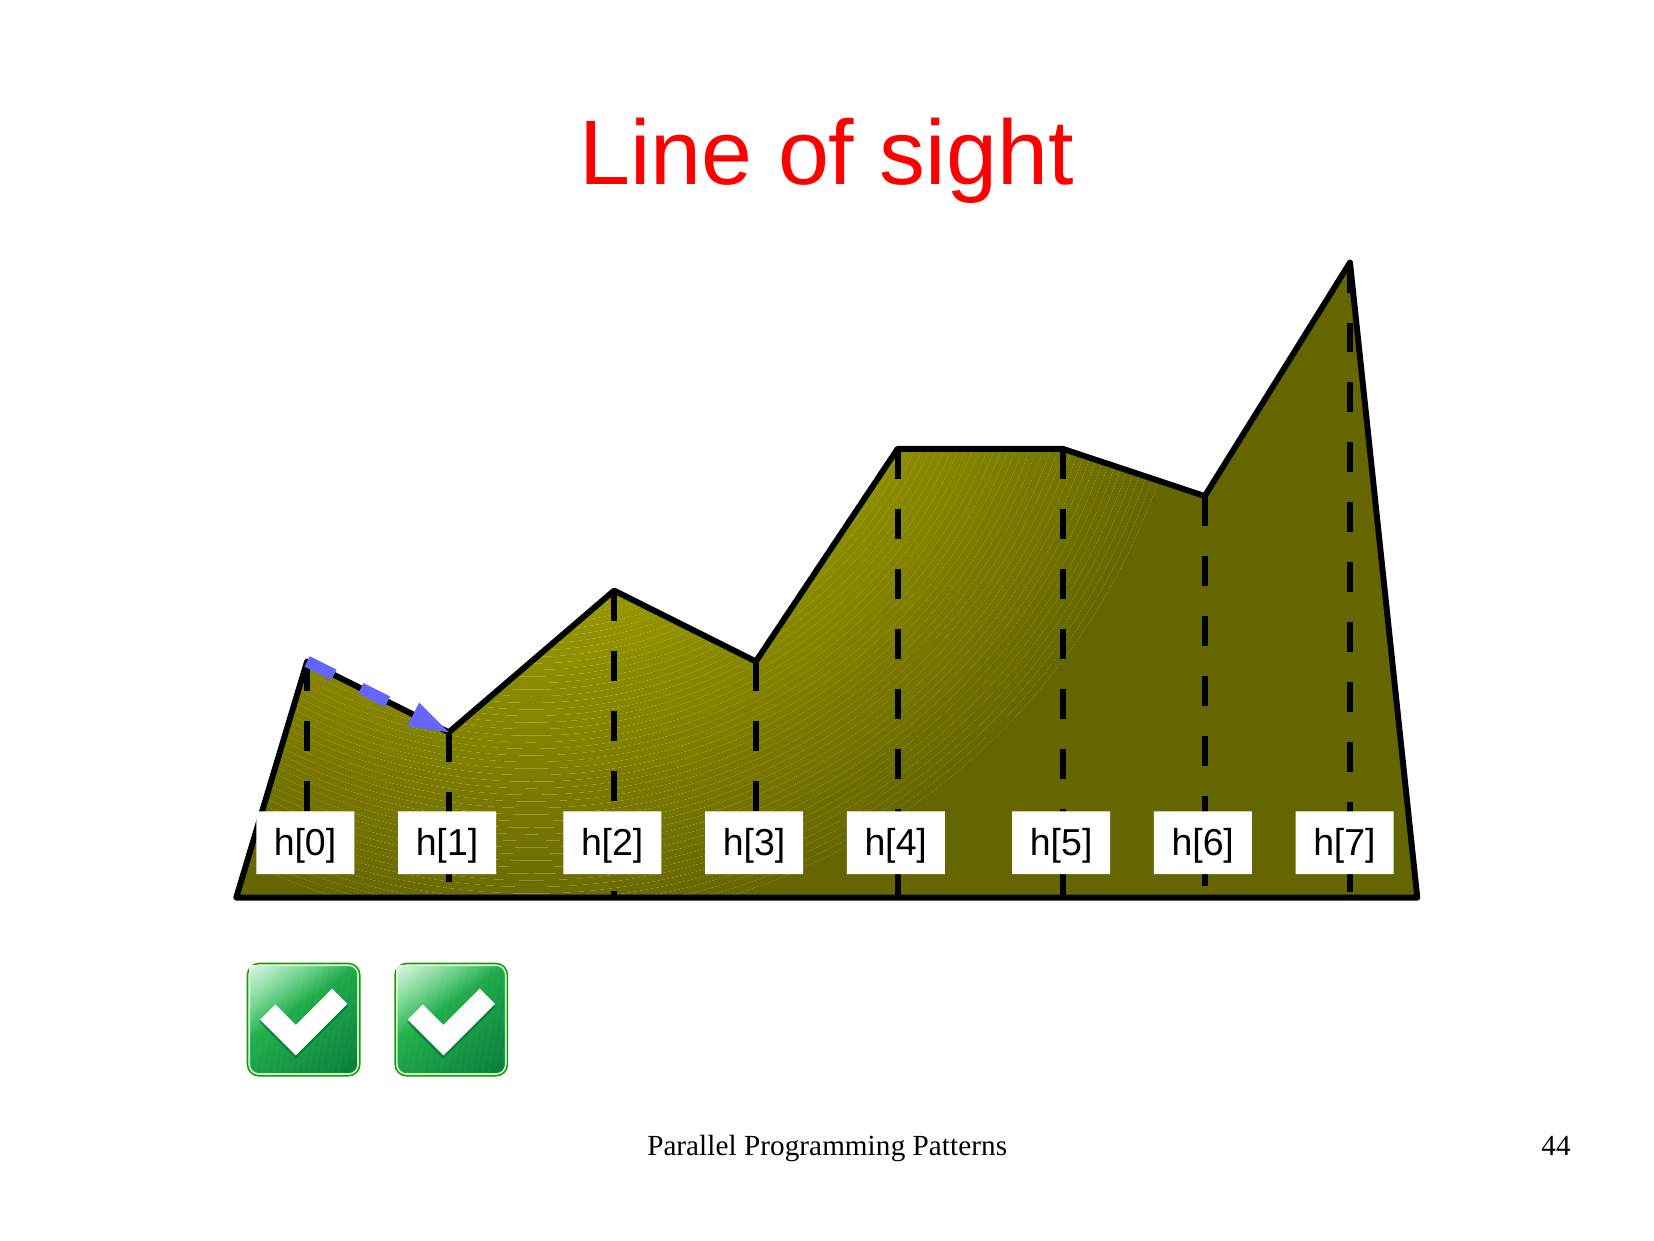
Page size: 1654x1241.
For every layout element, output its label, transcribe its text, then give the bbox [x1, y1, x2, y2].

text_box h[6] [1153, 811, 1252, 875]
text_box h[7] [1295, 811, 1394, 875]
text_box h[2] [563, 811, 662, 875]
text_box h[0] [256, 811, 355, 875]
text_box h[4] [846, 811, 945, 875]
text_box h[5] [1012, 811, 1111, 875]
text_box [236, 267, 1418, 898]
text_box h[3] [705, 811, 804, 875]
text_box h[1] [398, 811, 497, 875]
picture [212, 931, 539, 1111]
title Line of sight [82, 49, 1571, 257]
